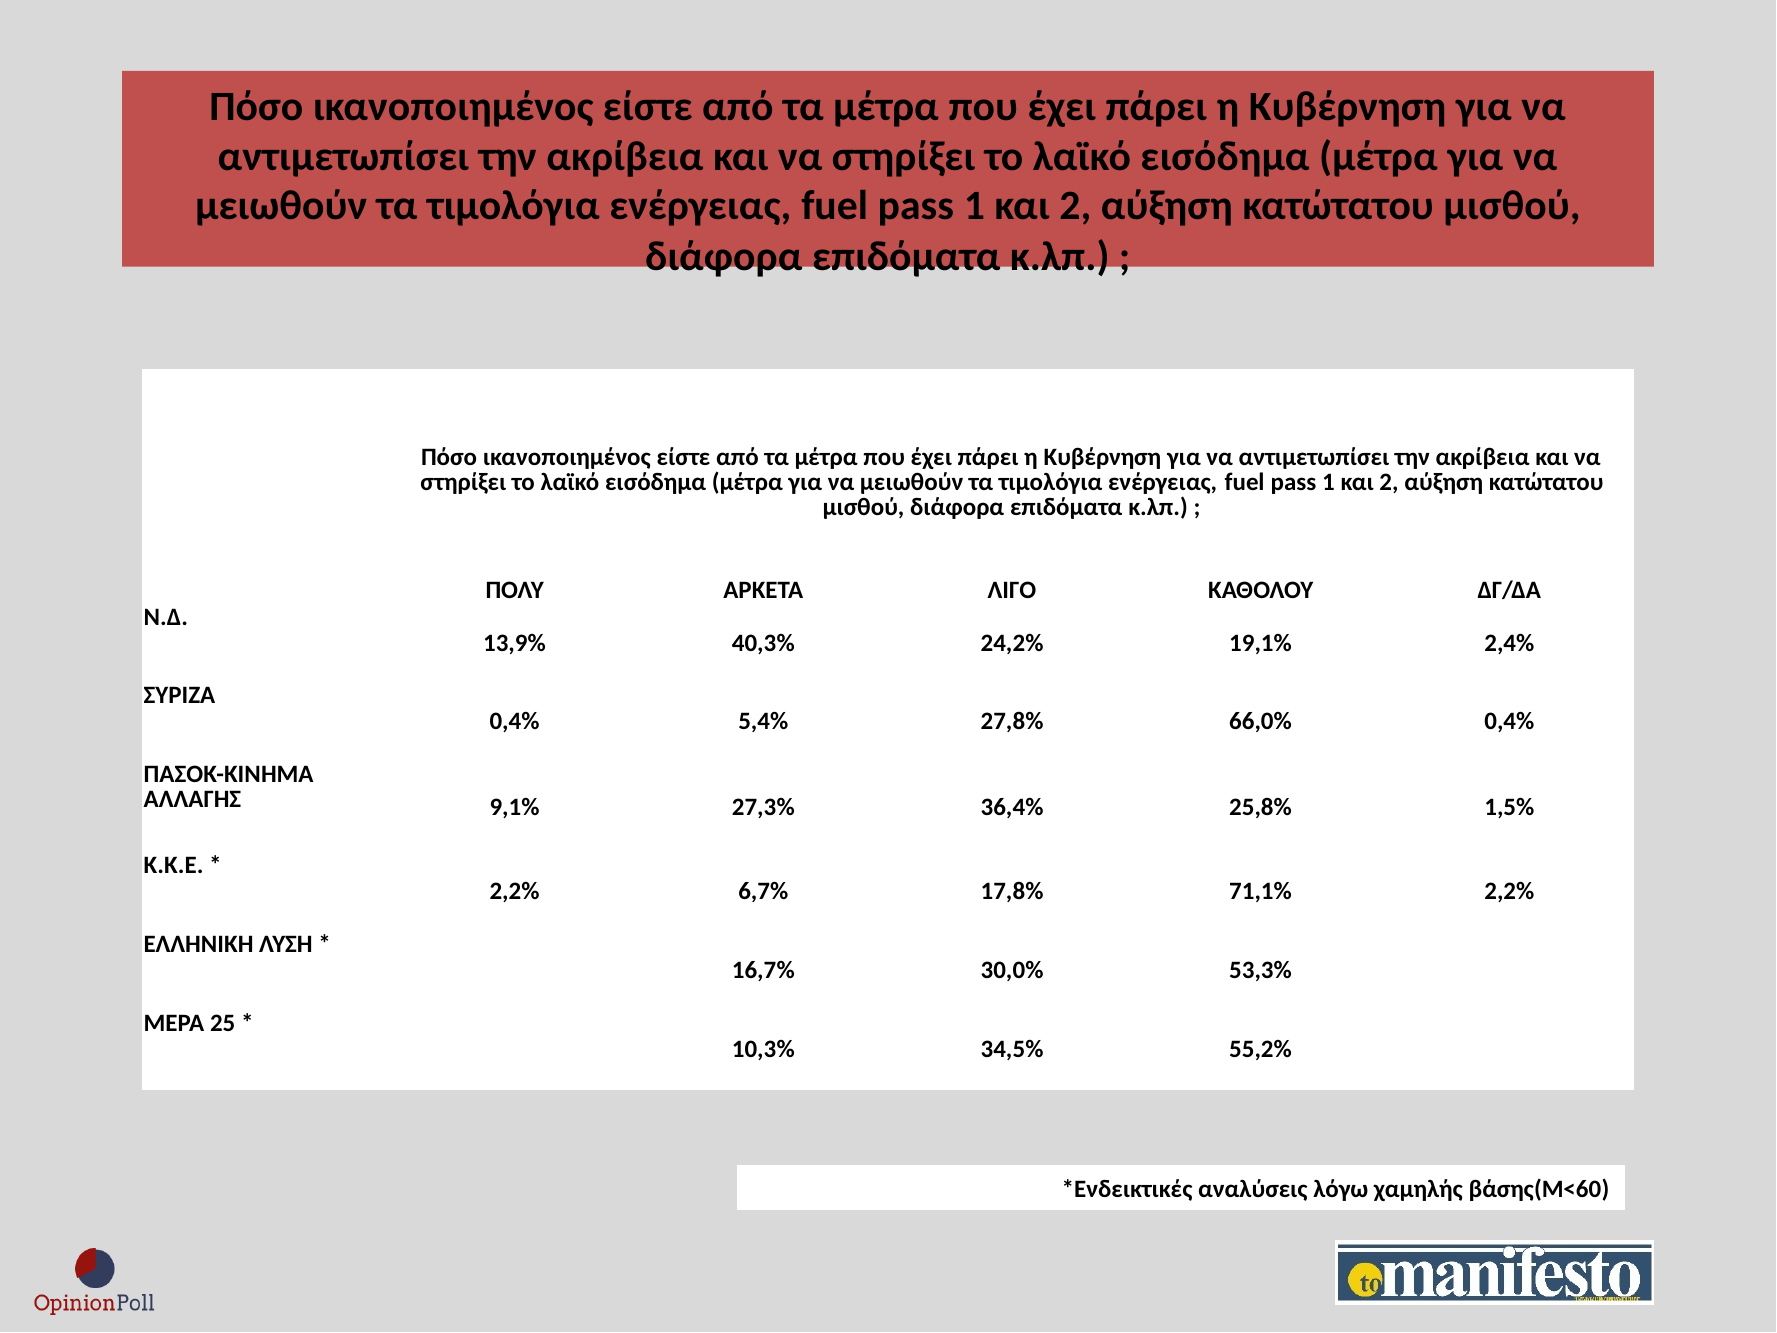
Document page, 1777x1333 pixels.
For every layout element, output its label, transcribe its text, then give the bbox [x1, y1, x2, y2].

table_cell ΠΑΣΟΚ-ΚΙΝΗΜΑ ΑΛΛΑΓΗΣ [142, 762, 390, 854]
table_cell 55,2% [1136, 1011, 1385, 1090]
table_cell 13,9% [390, 605, 639, 684]
table_cell 25,8% [1136, 762, 1385, 854]
picture [1335, 1240, 1654, 1305]
table_cell 0,4% [1385, 684, 1634, 762]
table_cell 17,8% [888, 854, 1136, 932]
table_cell ΣΥΡΙΖΑ [142, 684, 390, 762]
table_cell 66,0% [1136, 684, 1385, 762]
table_cell ΔΓ/ΔΑ [1385, 522, 1634, 605]
table_cell ΛΙΓΟ [888, 522, 1136, 605]
table_cell 2,2% [1385, 854, 1634, 932]
table_cell 40,3% [639, 605, 888, 684]
table_cell 6,7% [639, 854, 888, 932]
table_cell ΠΟΛΥ [390, 522, 639, 605]
table_cell 27,8% [888, 684, 1136, 762]
table_cell 10,3% [639, 1011, 888, 1090]
table_cell 53,3% [1136, 932, 1385, 1011]
table_cell ΚΑΘΟΛΟΥ [1136, 522, 1385, 605]
table_cell [1385, 932, 1634, 1011]
table_cell 5,4% [639, 684, 888, 762]
table_cell 24,2% [888, 605, 1136, 684]
table_cell ΜΕΡΑ 25 * [142, 1011, 390, 1090]
title Πόσο ικανοποιημένος είστε από τα μέτρα που έχει πάρει η Κυβέρνηση για να αντιμετωπίσει την ακρίβεια και να στηρίξει το λαϊκό εισόδημα (μέτρα για να μειωθούν τα τιμολόγια ενέργειας, fuel pass 1 και 2, αύξηση κατώτατου μισθού, διάφορα επιδόματα κ.λπ.) ; [122, 70, 1654, 267]
table_cell 27,3% [639, 762, 888, 854]
table_cell 34,5% [888, 1011, 1136, 1090]
table_cell 19,1% [1136, 605, 1385, 684]
table_header [142, 369, 390, 605]
text_box *Ενδεικτικές αναλύσεις λόγω χαμηλής βάσης(Μ<60) [737, 1165, 1625, 1210]
table_cell 0,4% [390, 684, 639, 762]
picture [29, 1243, 160, 1316]
table_cell 2,2% [390, 854, 639, 932]
table_cell Κ.Κ.Ε. * [142, 854, 390, 932]
table_cell [390, 932, 639, 1011]
table_header Πόσο ικανοποιημένος είστε από τα μέτρα που έχει πάρει η Κυβέρνηση για να αντιμετωπίσει την ακρίβεια και να στηρίξει το λαϊκό εισόδημα (μέτρα για να μειωθούν τα τιμολόγια ενέργειας, fuel pass 1 και 2, αύξηση κατώτατου μισθού, διάφορα επιδόματα κ.λπ.) ; [390, 369, 1634, 522]
table_cell [1385, 1011, 1634, 1090]
table_cell [390, 1011, 639, 1090]
table_cell 9,1% [390, 762, 639, 854]
table_cell 1,5% [1385, 762, 1634, 854]
table_cell 30,0% [888, 932, 1136, 1011]
table_cell ΕΛΛΗΝΙΚΗ ΛΥΣΗ * [142, 932, 390, 1011]
table_cell 16,7% [639, 932, 888, 1011]
table_cell ΑΡΚΕΤΑ [639, 522, 888, 605]
table_cell Ν.Δ. [142, 605, 390, 684]
table_cell 2,4% [1385, 605, 1634, 684]
table_cell 71,1% [1136, 854, 1385, 932]
table_cell 36,4% [888, 762, 1136, 854]
